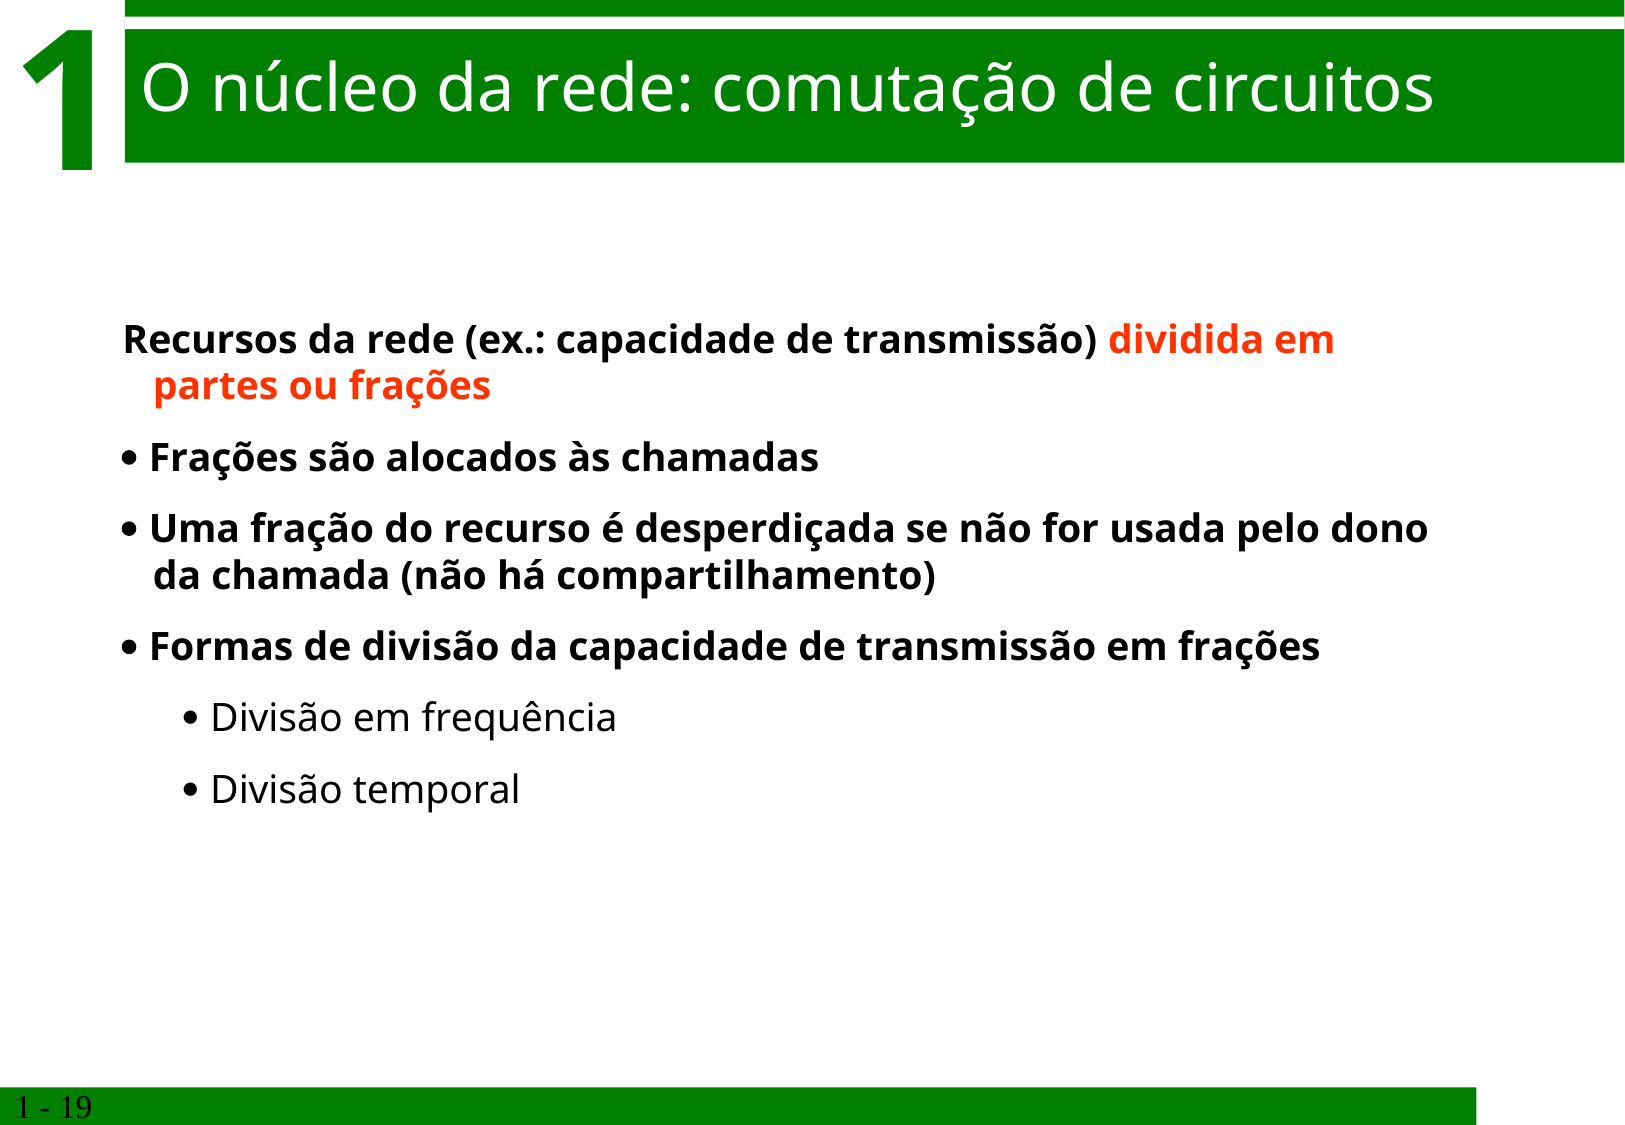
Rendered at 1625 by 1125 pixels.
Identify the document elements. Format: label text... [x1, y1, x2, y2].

text_box O núcleo da rede: comutação de circuitos [125, 37, 1625, 138]
list Recursos da rede (ex.: capacidade de transmissão) dividida em partes ou frações  Frações são alocados às chamadas  Uma fração do recurso é desperdiçada se não for usada pelo dono da chamada (não há compartilhamento)  Formas de divisão da capacidade de transmissão em frações  Divisão em frequência  Divisão temporal [107, 306, 1476, 819]
